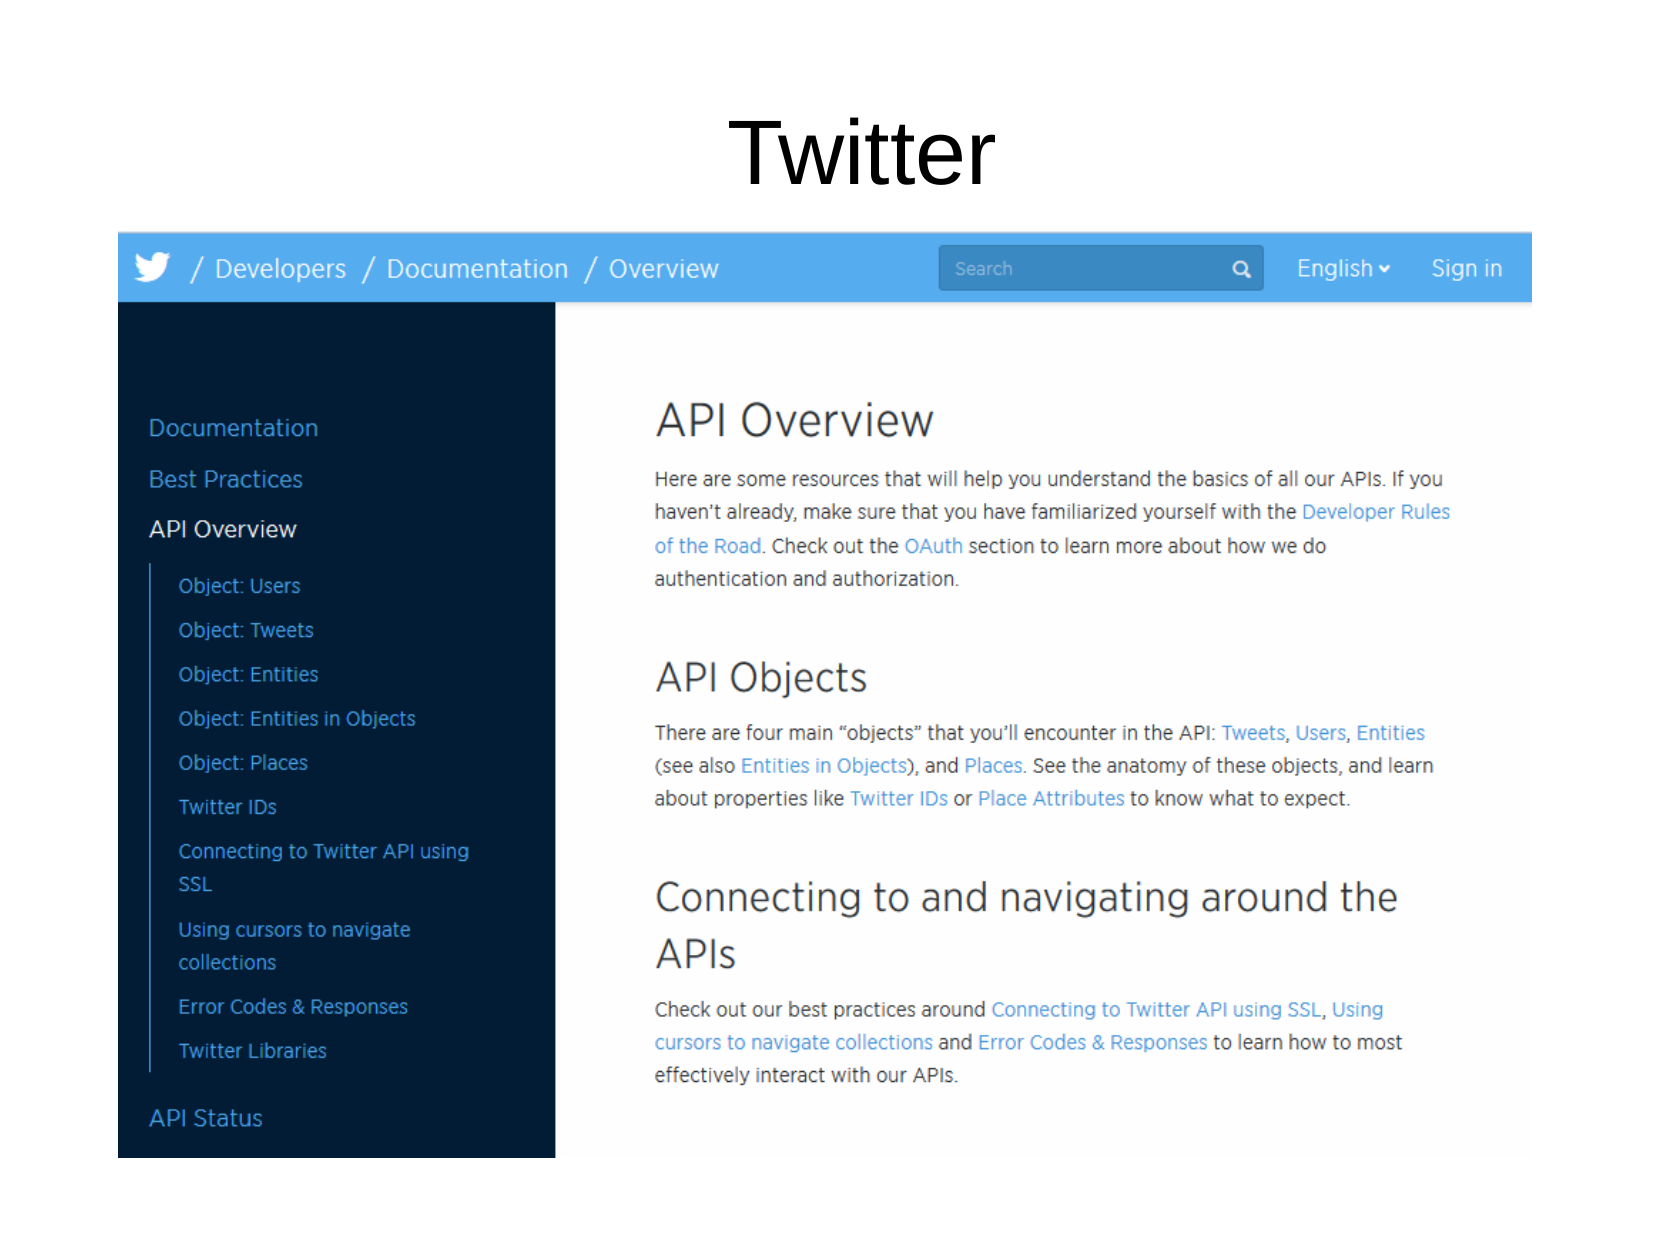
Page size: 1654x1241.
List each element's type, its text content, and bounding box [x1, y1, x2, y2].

picture [118, 231, 1532, 1158]
title Twitter [82, 49, 1571, 257]
